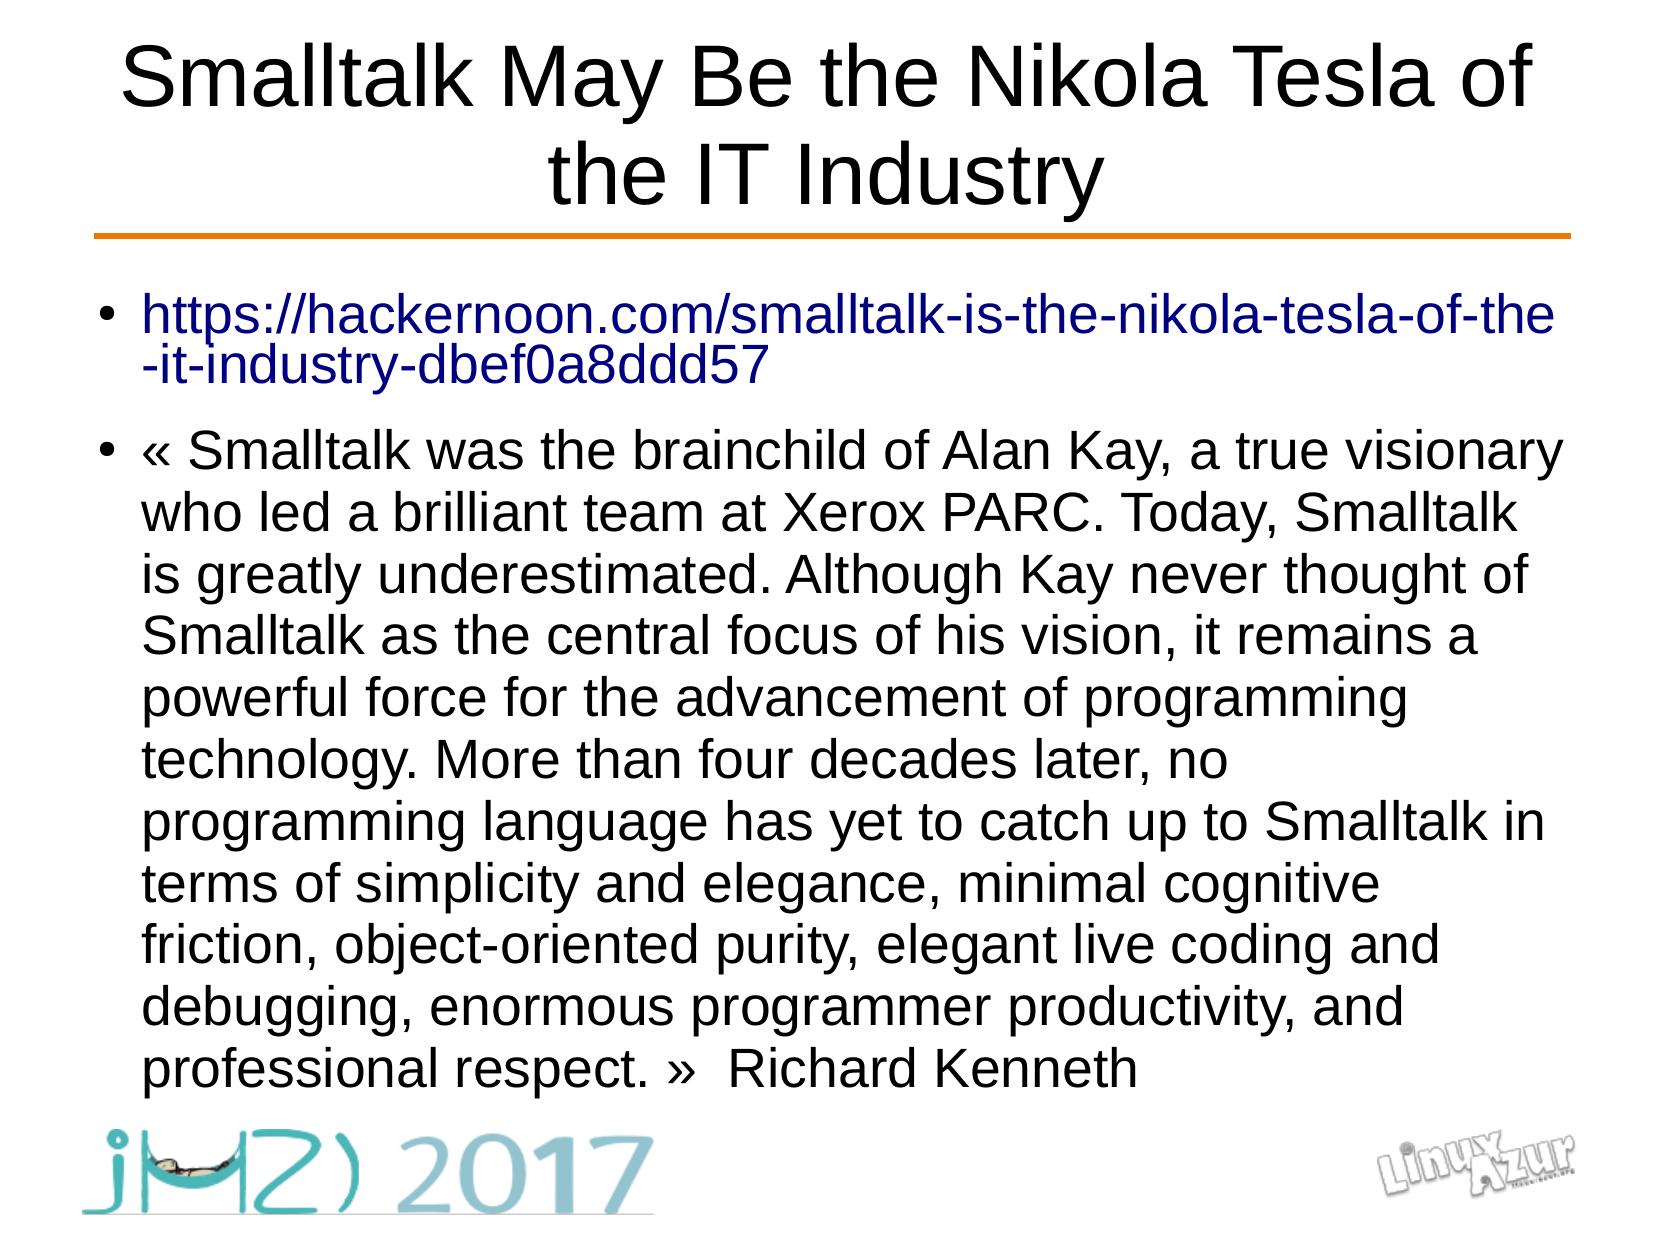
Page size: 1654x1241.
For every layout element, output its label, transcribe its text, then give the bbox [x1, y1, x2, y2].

picture [1346, 1115, 1600, 1211]
picture [82, 1129, 655, 1216]
title Smalltalk May Be the Nikola Tesla of the IT Industry [82, 27, 1571, 223]
list https://hackernoon.com/smalltalk-is-the-nikola-tesla-of-the-it-industry-dbef0a8ddd57 « Smalltalk was the brainchild of Alan Kay, a true visionary who led a brilliant team at Xerox PARC. Today, Smalltalk is greatly underestimated. Although Kay never thought of Smalltalk as the central focus of his vision, it remains a powerful force for the advancement of programming technology. More than four decades later, no programming language has yet to catch up to Smalltalk in terms of simplicity and elegance, minimal cognitive friction, object-oriented purity, elegant live coding and debugging, enormous programmer productivity, and professional respect. » Richard Kenneth [82, 283, 1571, 1063]
